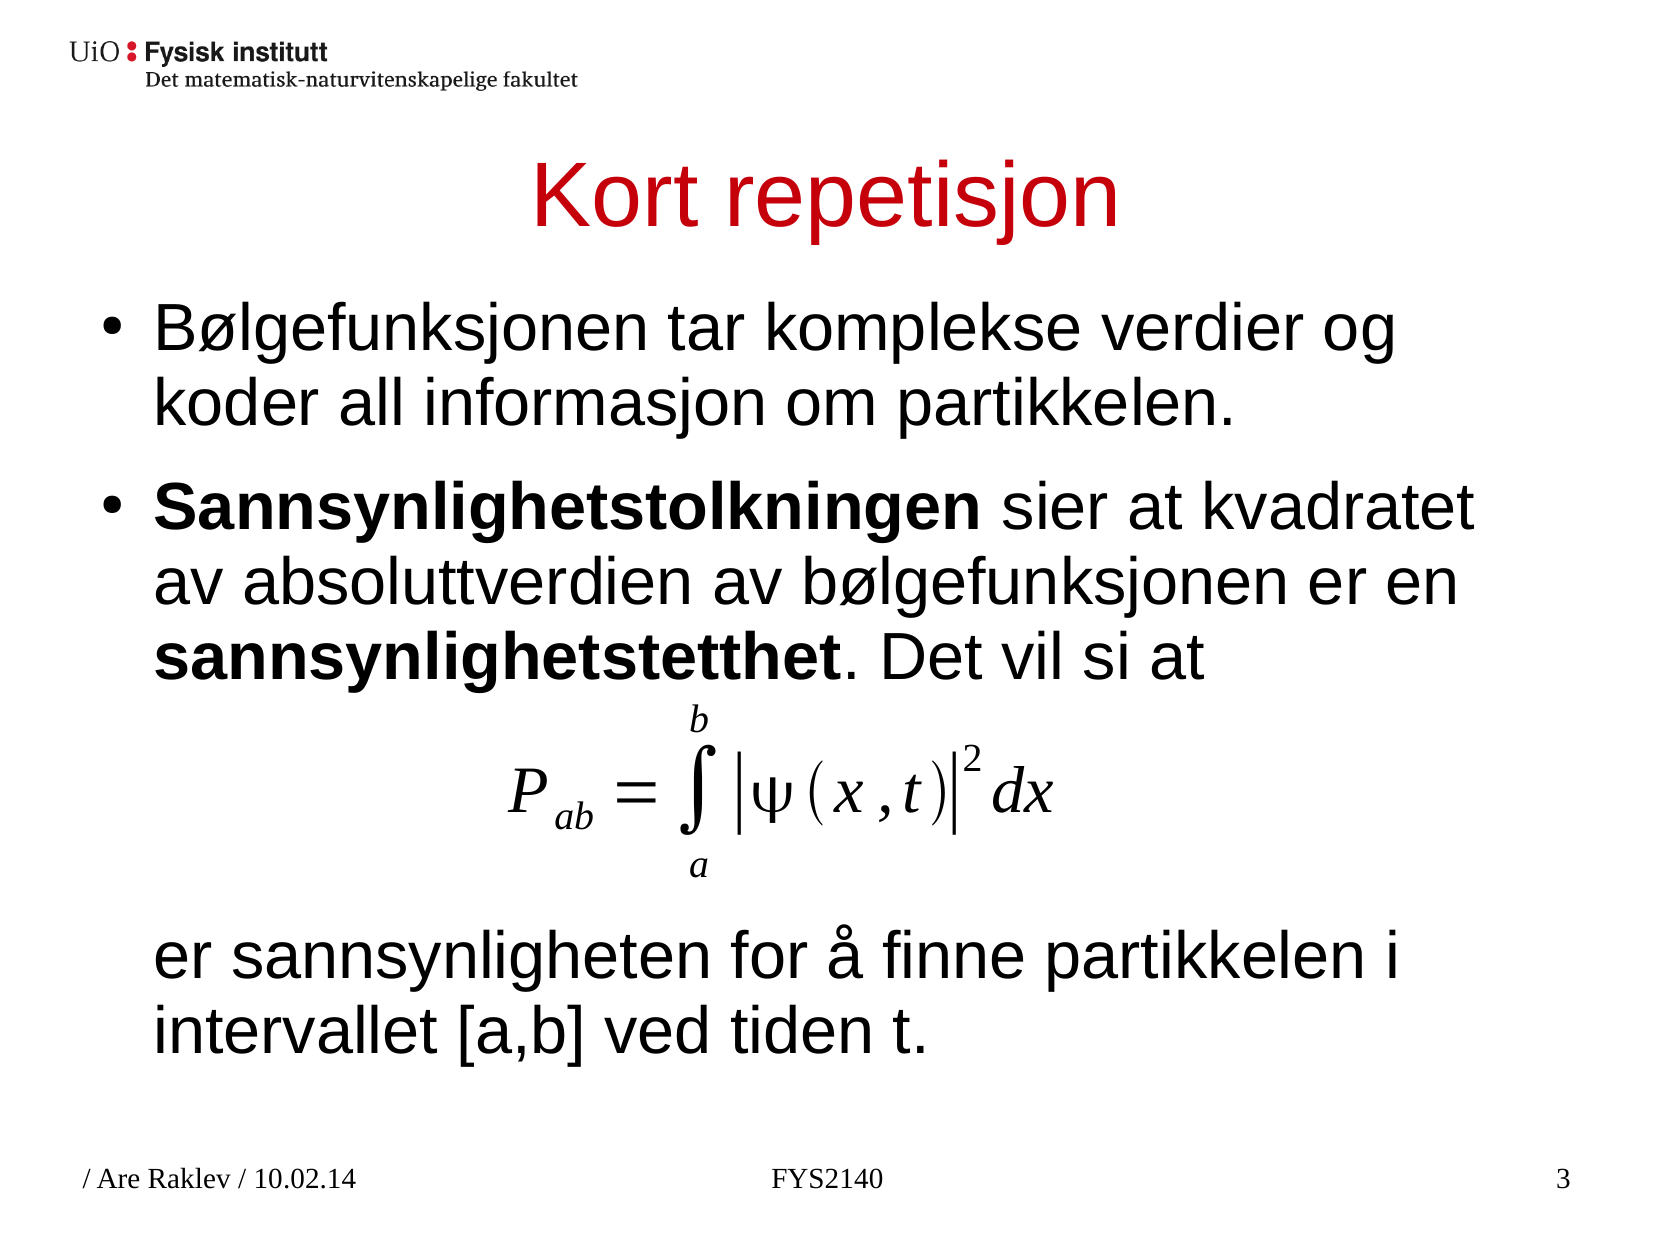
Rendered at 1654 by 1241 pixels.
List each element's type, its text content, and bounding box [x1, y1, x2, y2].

chart [498, 697, 1060, 886]
picture [68, 37, 581, 93]
title Kort repetisjon [82, 90, 1571, 298]
list Bølgefunksjonen tar komplekse verdier og koder all informasjon om partikkelen. Sannsynlighetstolkningen sier at kvadratet av absoluttverdien av bølgefunksjonen er en sannsynlighetstetthet. Det vil si at er sannsynligheten for å finne partikkelen i intervallet [a,b] ved tiden t. [82, 290, 1501, 1126]
